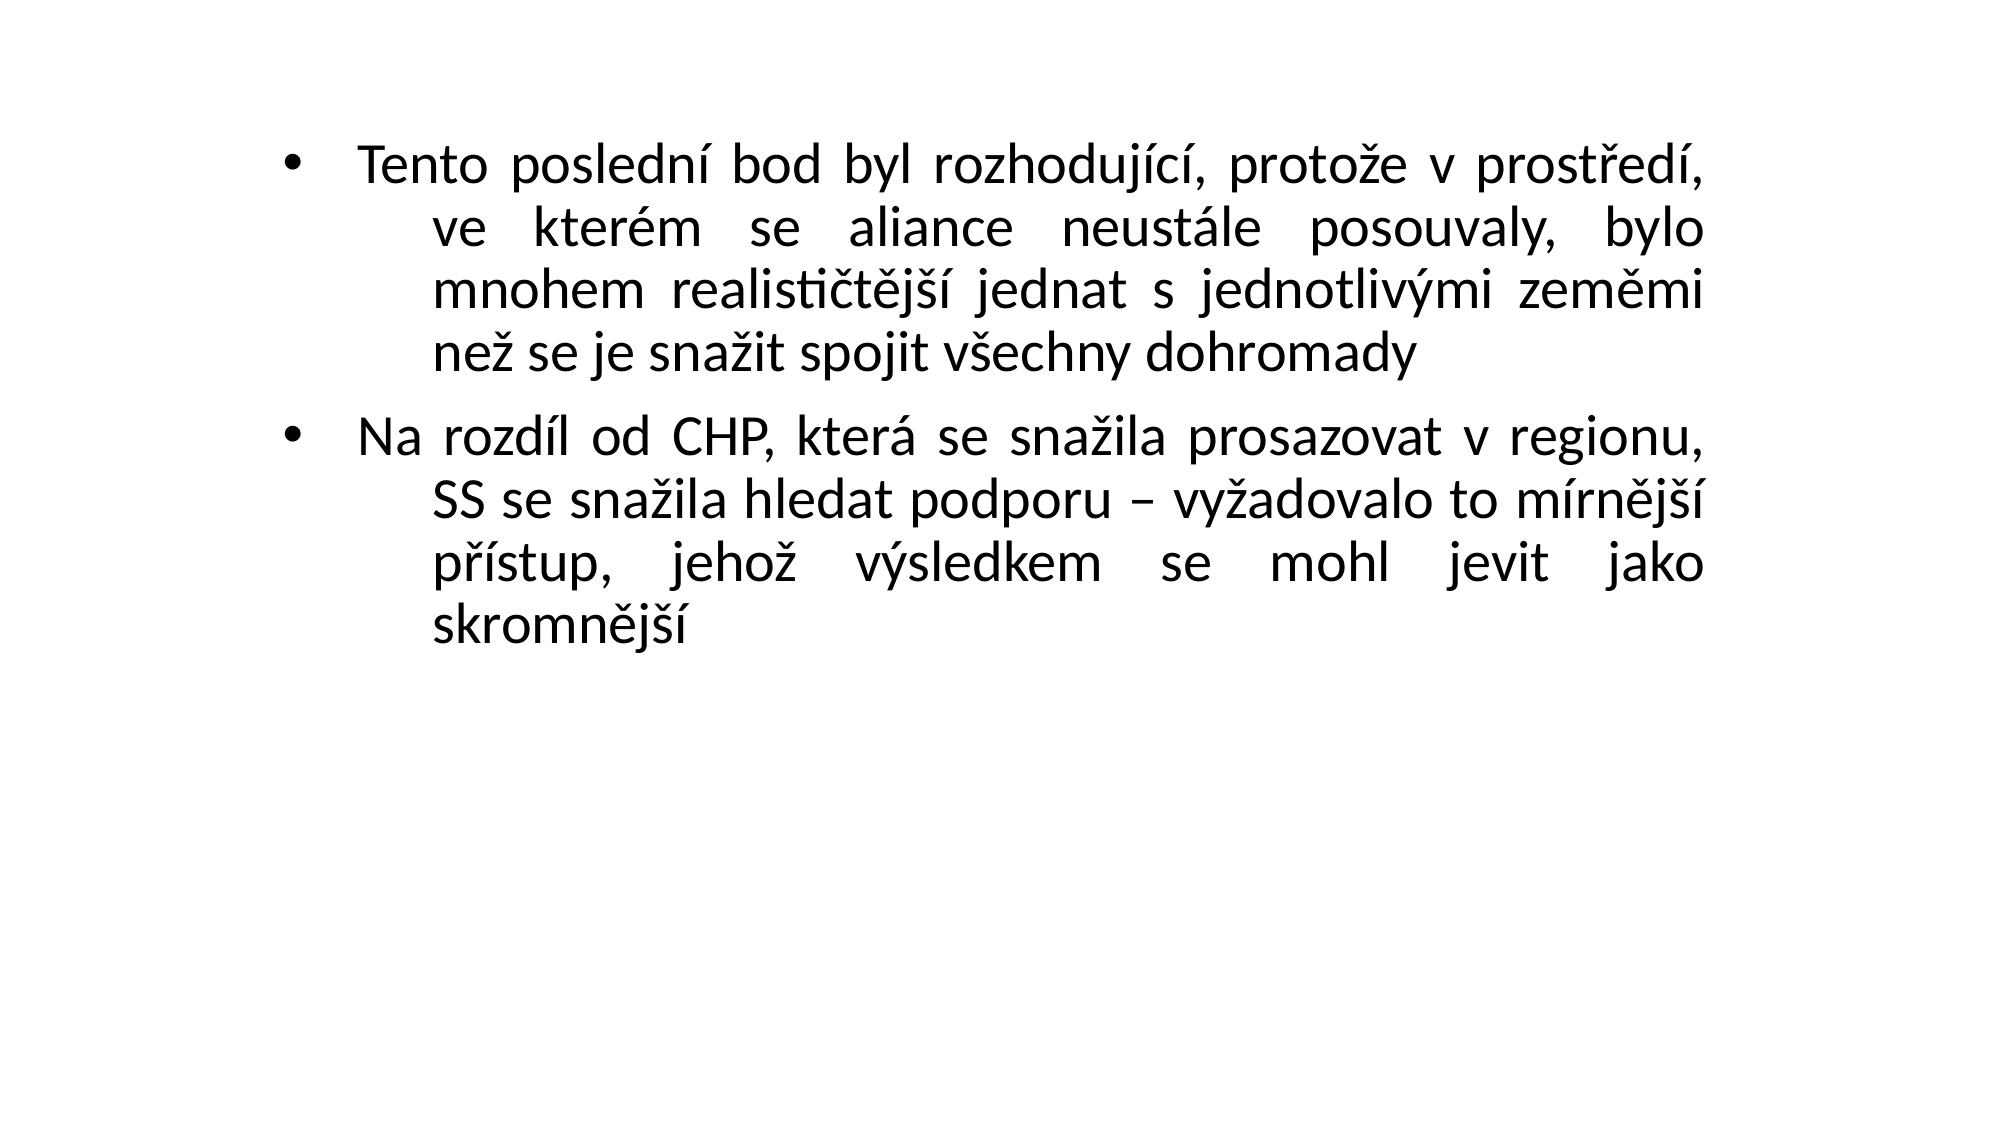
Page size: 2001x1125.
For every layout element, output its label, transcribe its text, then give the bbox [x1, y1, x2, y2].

list Tento poslední bod byl rozhodující, protože v prostředí, ve kterém se aliance neustále posouvaly, bylo mnohem realističtější jednat s jednotlivými zeměmi než se je snažit spojit všechny dohromady Na rozdíl od CHP, která se snažila prosazovat v regionu, SS se snažila hledat podporu – vyžadovalo to mírnější přístup, jehož výsledkem se mohl jevit jako skromnější [267, 125, 1721, 1106]
